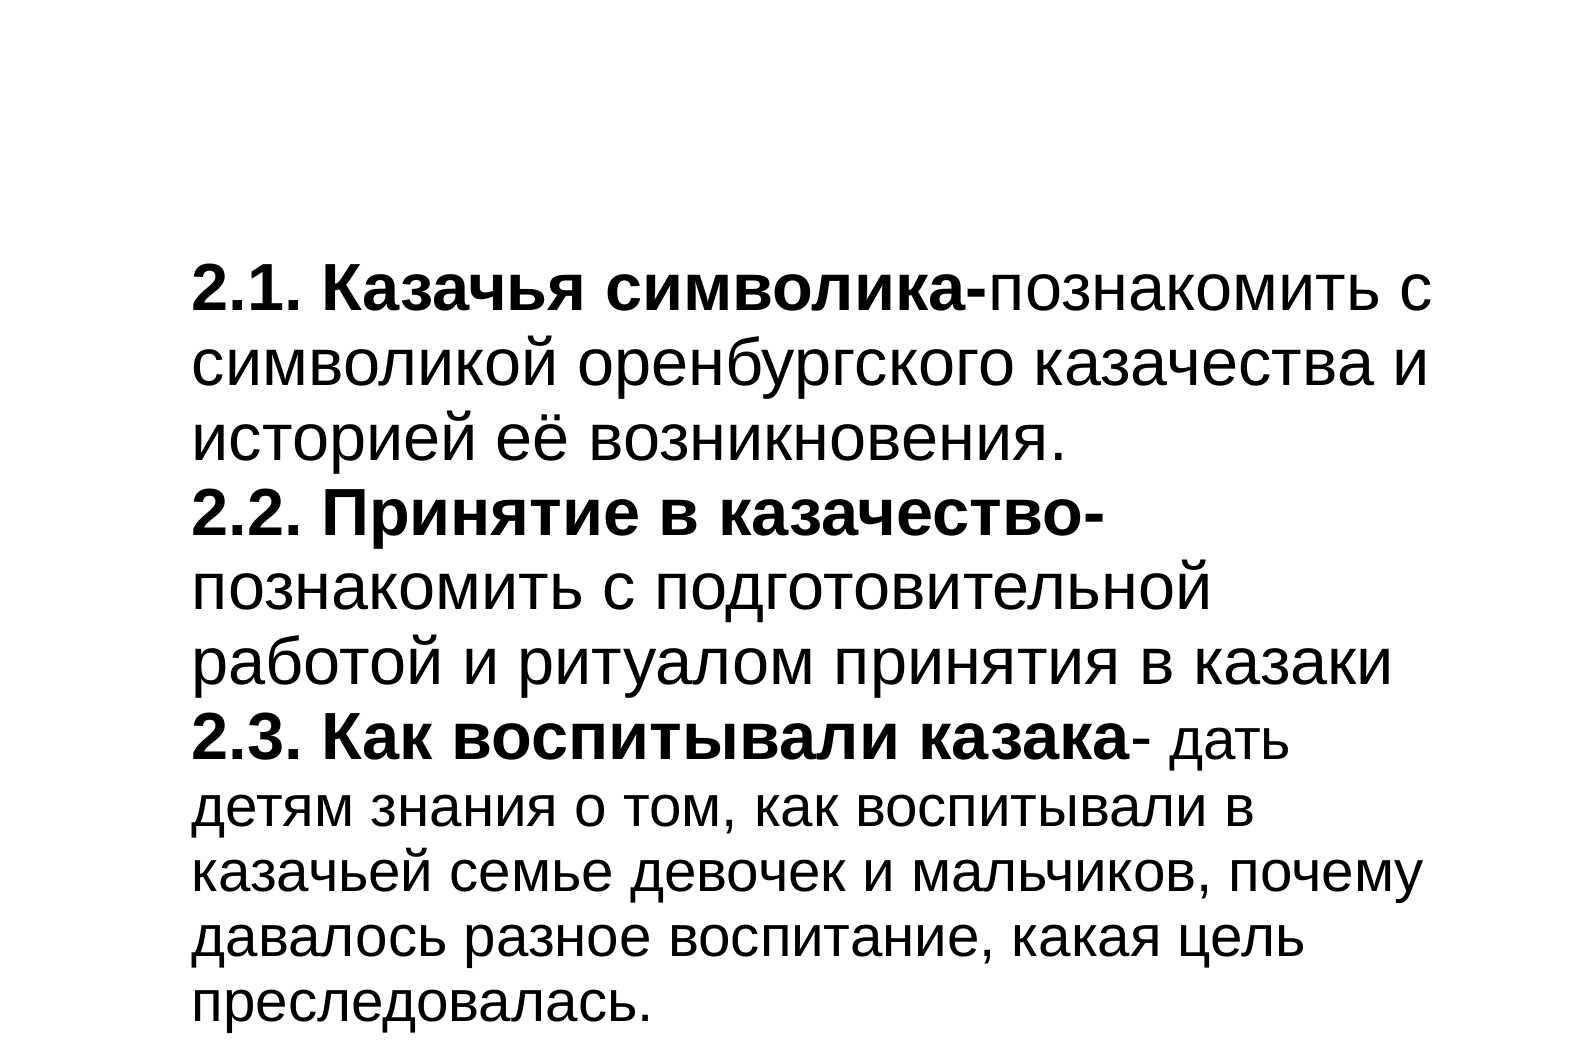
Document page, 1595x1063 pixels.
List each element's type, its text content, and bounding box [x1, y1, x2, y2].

text_box 2.1. Казачья символика-познакомить с символикой оренбургского казачества и историей её возникновения. 2.2. Принятие в казачество- познакомить с подготовительной работой и ритуалом принятия в казаки 2.3. Как воспитывали казака- дать детям знания о том, как воспитывали в казачьей семье девочек и мальчиков, почему давалось разное воспитание, какая цель преследовалась. [177, 243, 1477, 1041]
